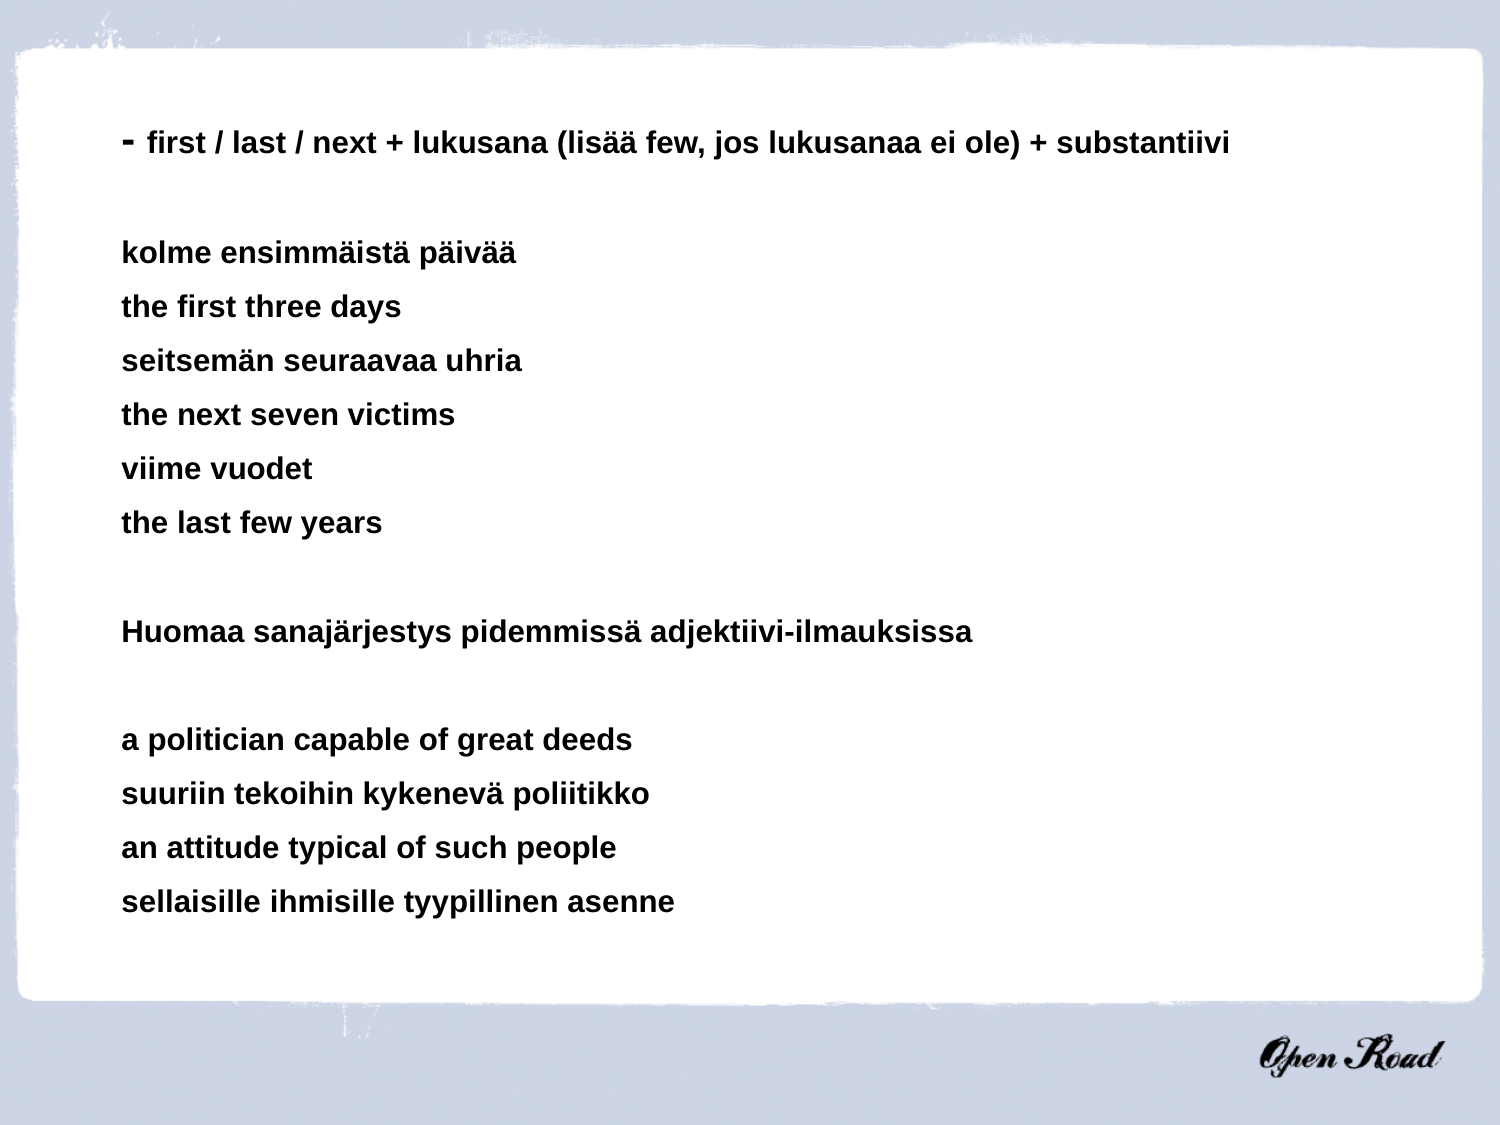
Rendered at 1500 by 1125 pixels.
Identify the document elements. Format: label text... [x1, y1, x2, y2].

text_box - first / last / next + lukusana (lisää few, jos lukusanaa ei ole) + substantiivi kolme ensimmäistä päivää the first three days seitsemän seuraavaa uhria the next seven victims viime vuodet the last few years Huomaa sanajärjestys pidemmissä adjektiivi-ilmauksissa a politician capable of great deeds suuriin tekoihin kykenevä poliitikko an attitude typical of such people sellaisille ihmisille tyypillinen asenne [106, 103, 1418, 981]
